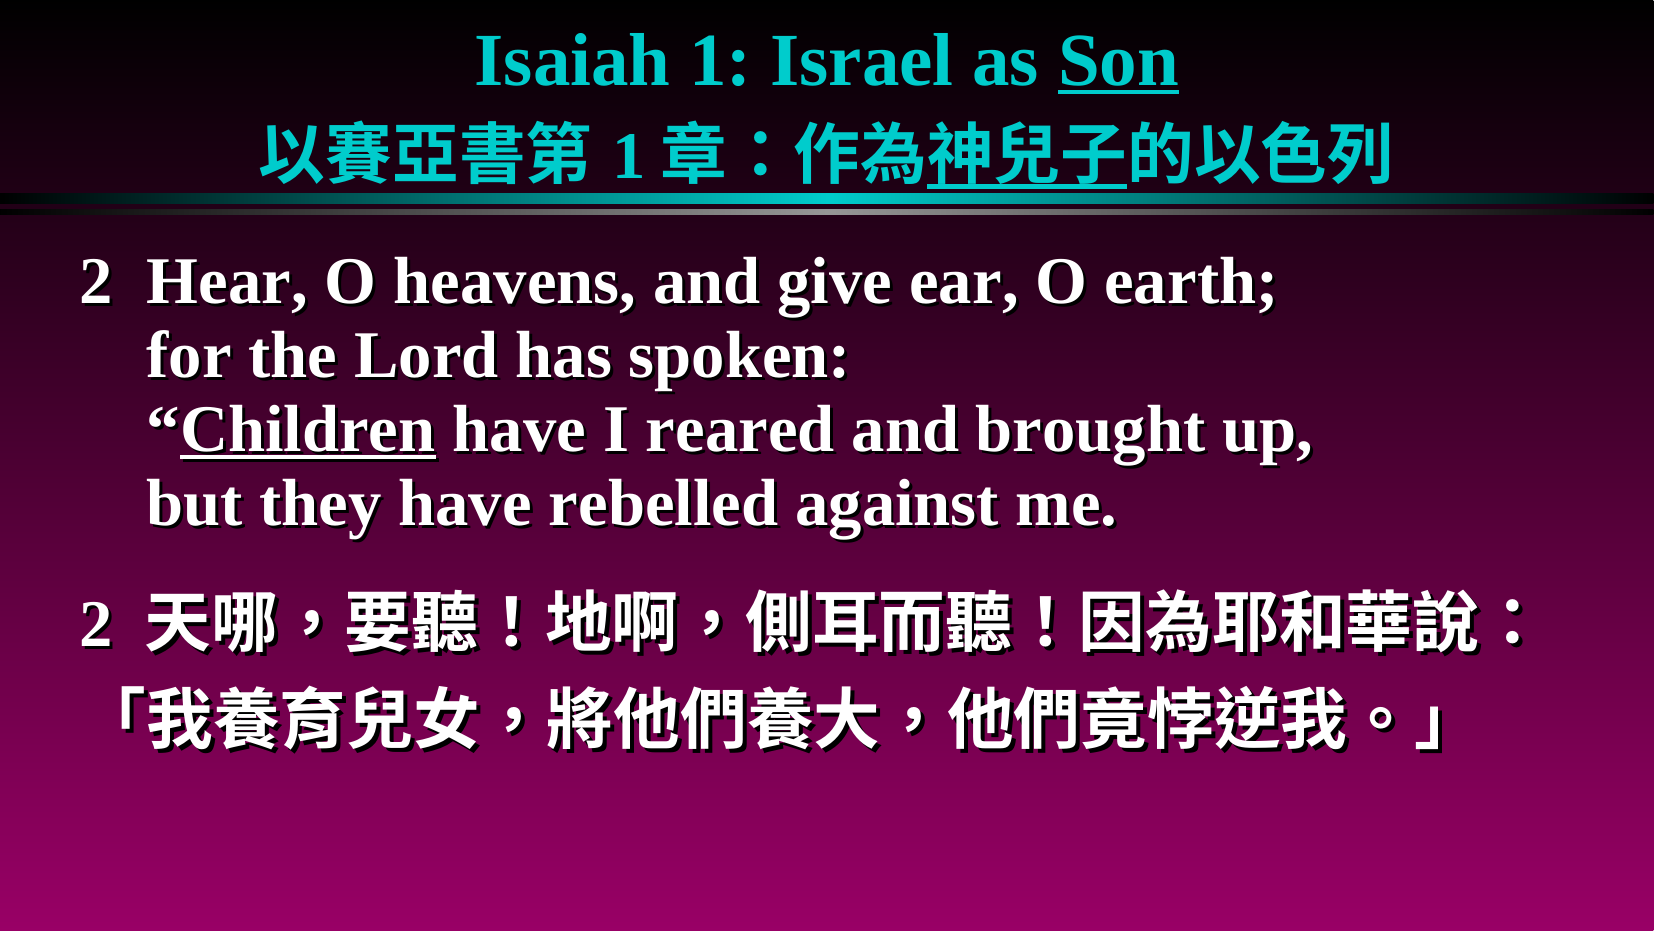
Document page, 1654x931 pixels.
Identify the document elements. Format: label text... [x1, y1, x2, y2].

text_box 2 Hear, O heavens, and give ear, O earth; for the Lord has spoken: “Children have I reared and brought up, but they have rebelled against me. 2 天哪，要聽！地啊，側耳而聽！因為耶和華說： 「我養育兒女，將他們養大，他們竟悖逆我。」 [64, 236, 1589, 912]
title Isaiah 1: Israel as Son 以賽亞書第1章：作為神兒子的以色列 [117, 16, 1537, 201]
